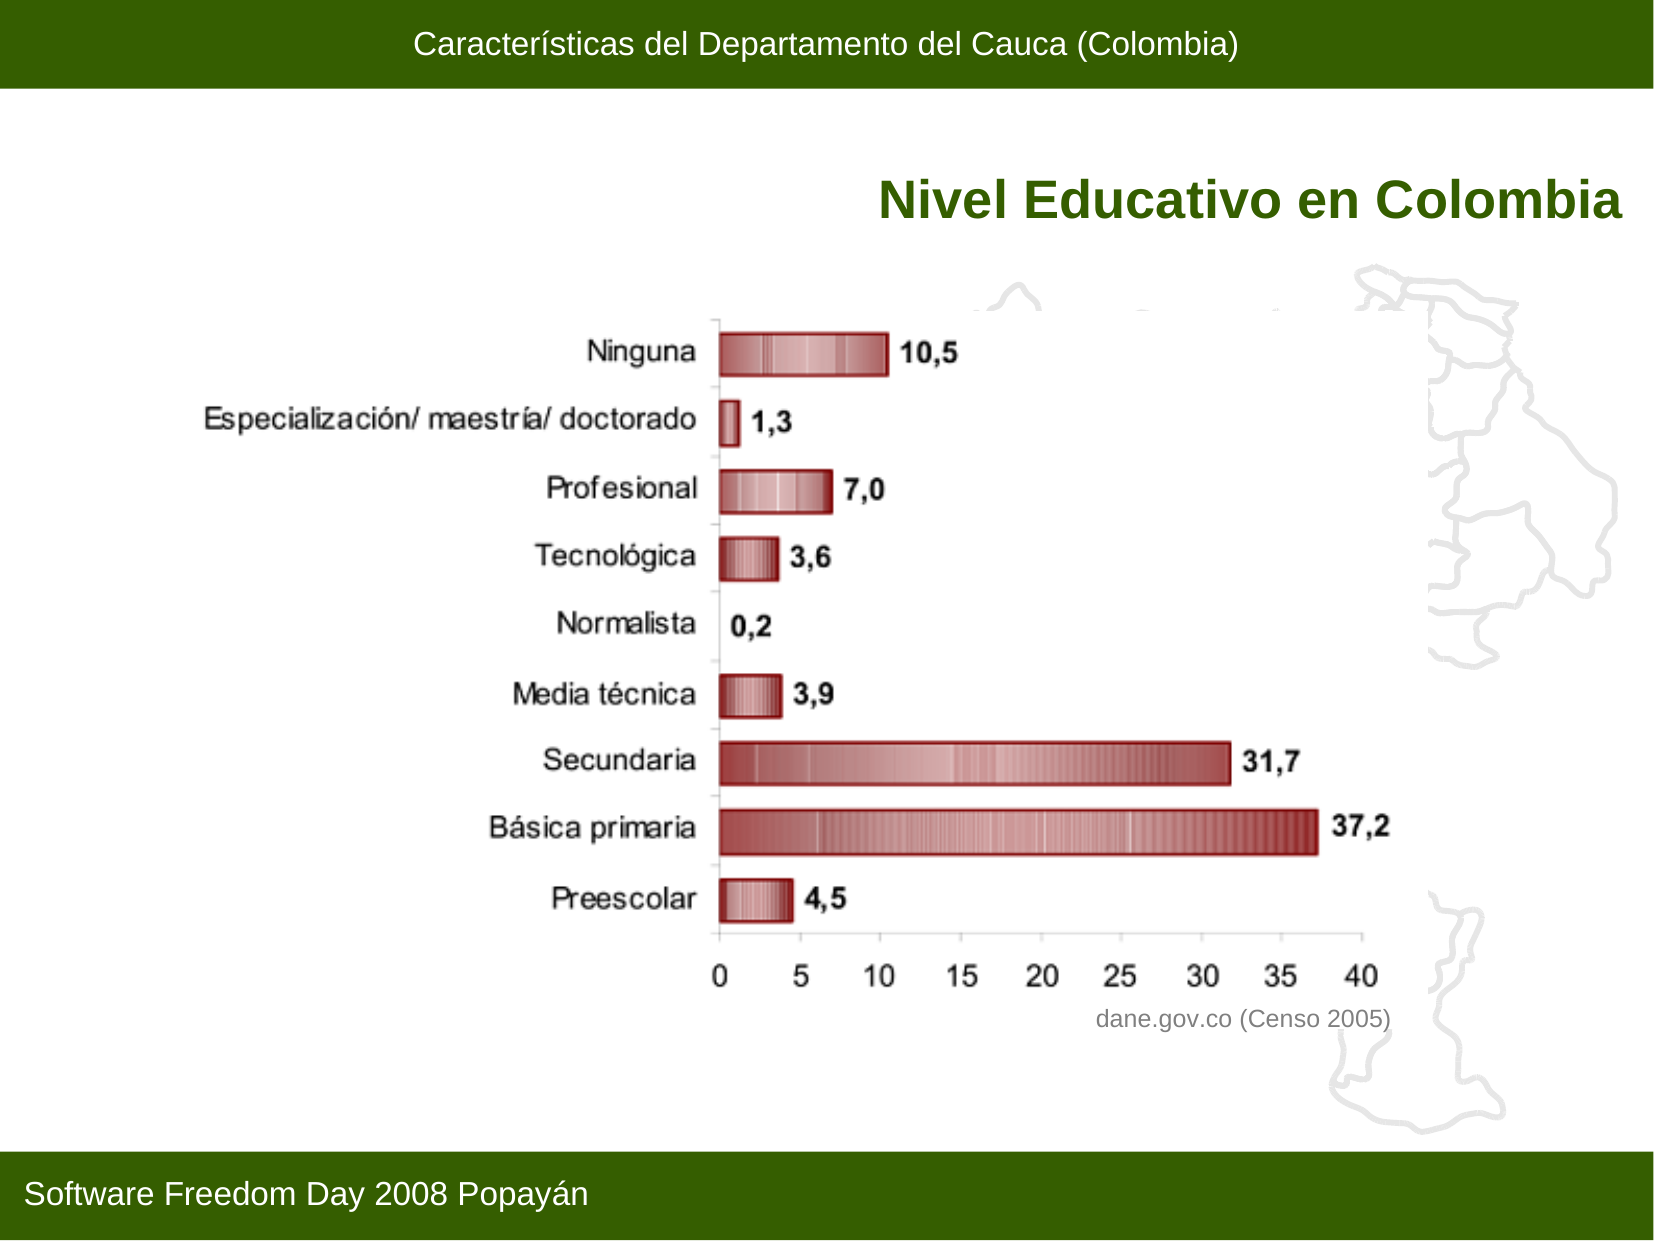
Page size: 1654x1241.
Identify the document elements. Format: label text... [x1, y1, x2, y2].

picture [177, 311, 1428, 1029]
title Nivel Educativo en Colombia [147, 147, 1625, 252]
text_box dane.gov.co (Censo 2005) [1095, 1004, 1387, 1033]
